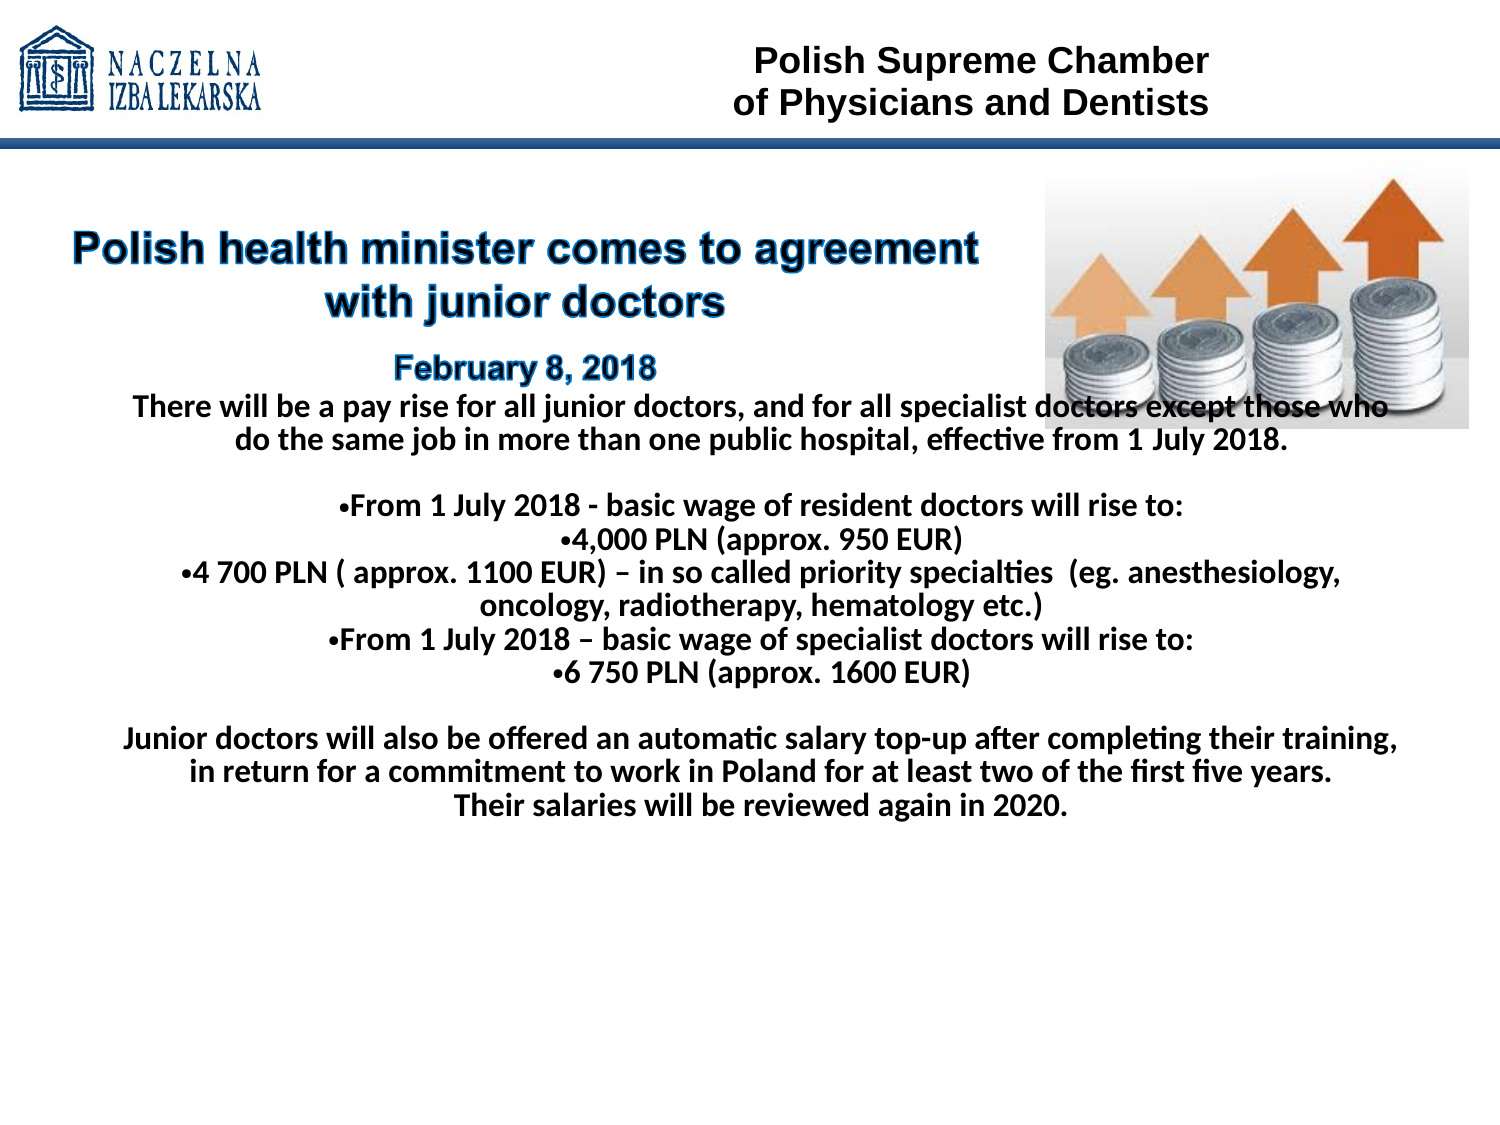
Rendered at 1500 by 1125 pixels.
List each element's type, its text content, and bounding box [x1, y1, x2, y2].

text_box There will be a pay rise for all junior doctors, and for all specialist doctors except those who do the same job in more than one public hospital, effective from 1 July 2018. From 1 July 2018 - basic wage of resident doctors will rise to: 4,000 PLN (approx. 950 EUR) 4 700 PLN ( approx. 1100 EUR) – in so called priority specialties (eg. anesthesiology, oncology, radiotherapy, hematology etc.) From 1 July 2018 – basic wage of specialist doctors will rise to: 6 750 PLN (approx. 1600 EUR) Junior doctors will also be offered an automatic salary top-up after completing their training, in return for a commitment to work in Poland for at least two of the first five years. Their salaries will be reviewed again in 2020. [100, 176, 1424, 866]
text_box Polish Supreme Chamber of Physicians and Dentists [717, 32, 1468, 132]
picture [15, 20, 266, 118]
picture [41, 206, 1009, 408]
picture [0, 138, 1500, 429]
